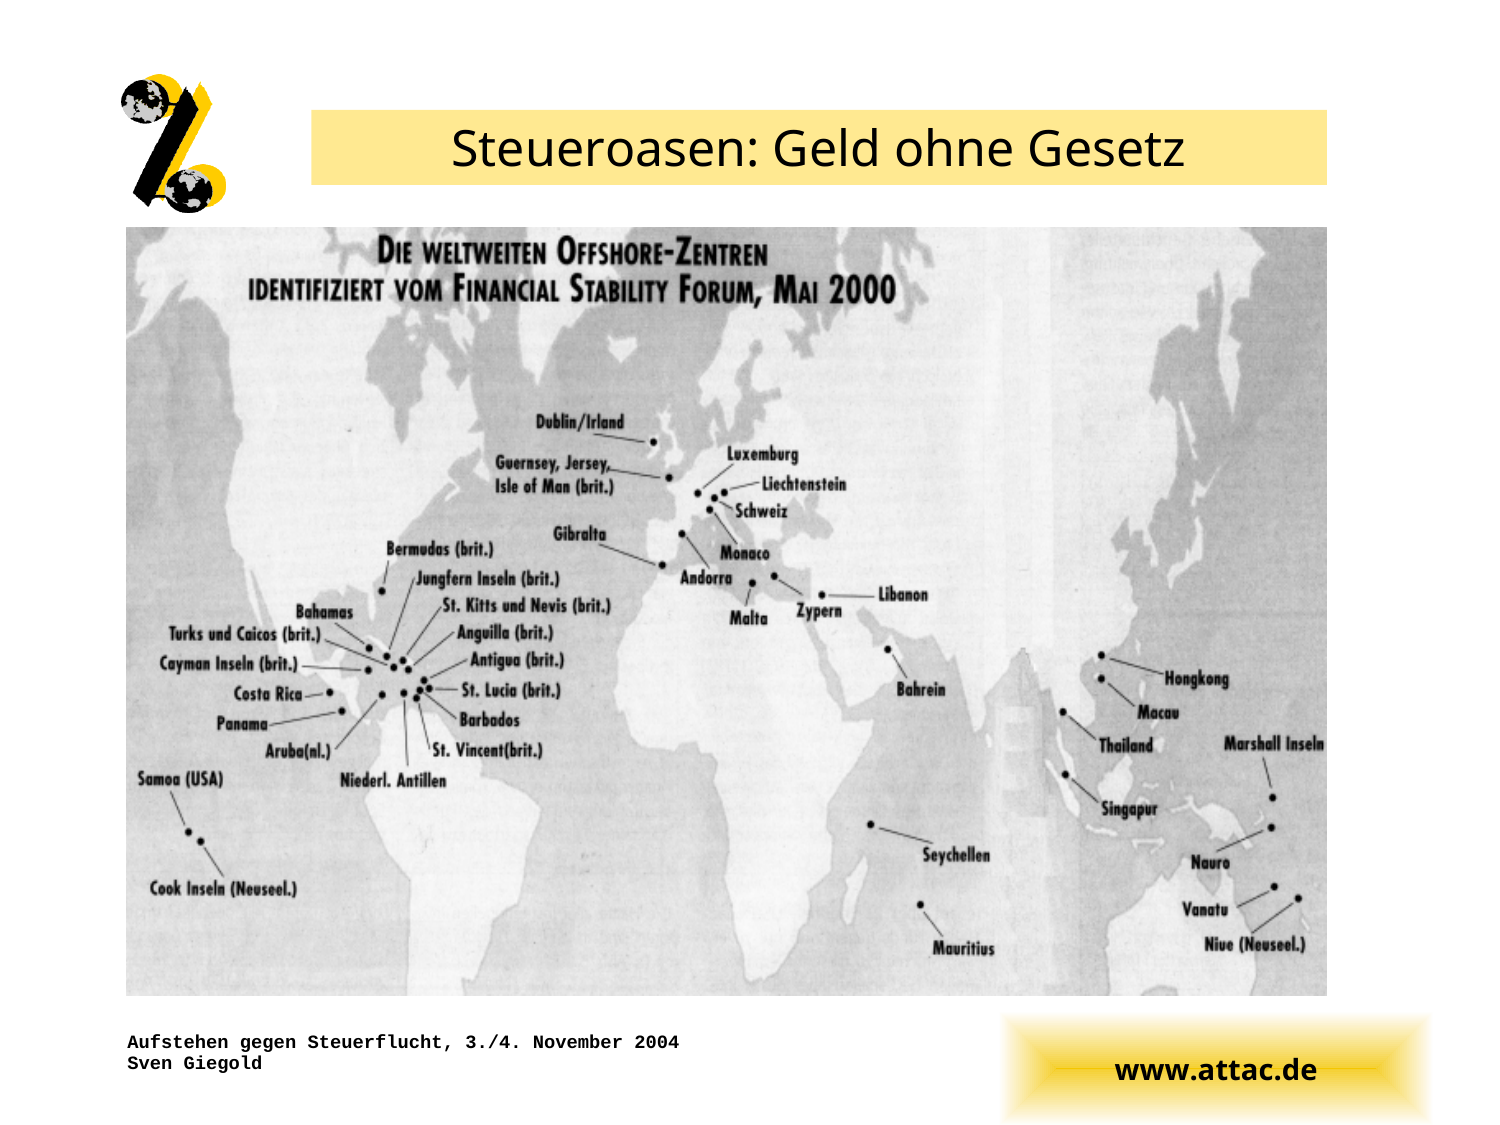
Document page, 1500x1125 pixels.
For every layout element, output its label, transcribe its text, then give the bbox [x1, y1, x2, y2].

picture [121, 74, 226, 213]
text_box Steueroasen: Geld ohne Gesetz [311, 109, 1327, 185]
picture [126, 227, 1327, 996]
